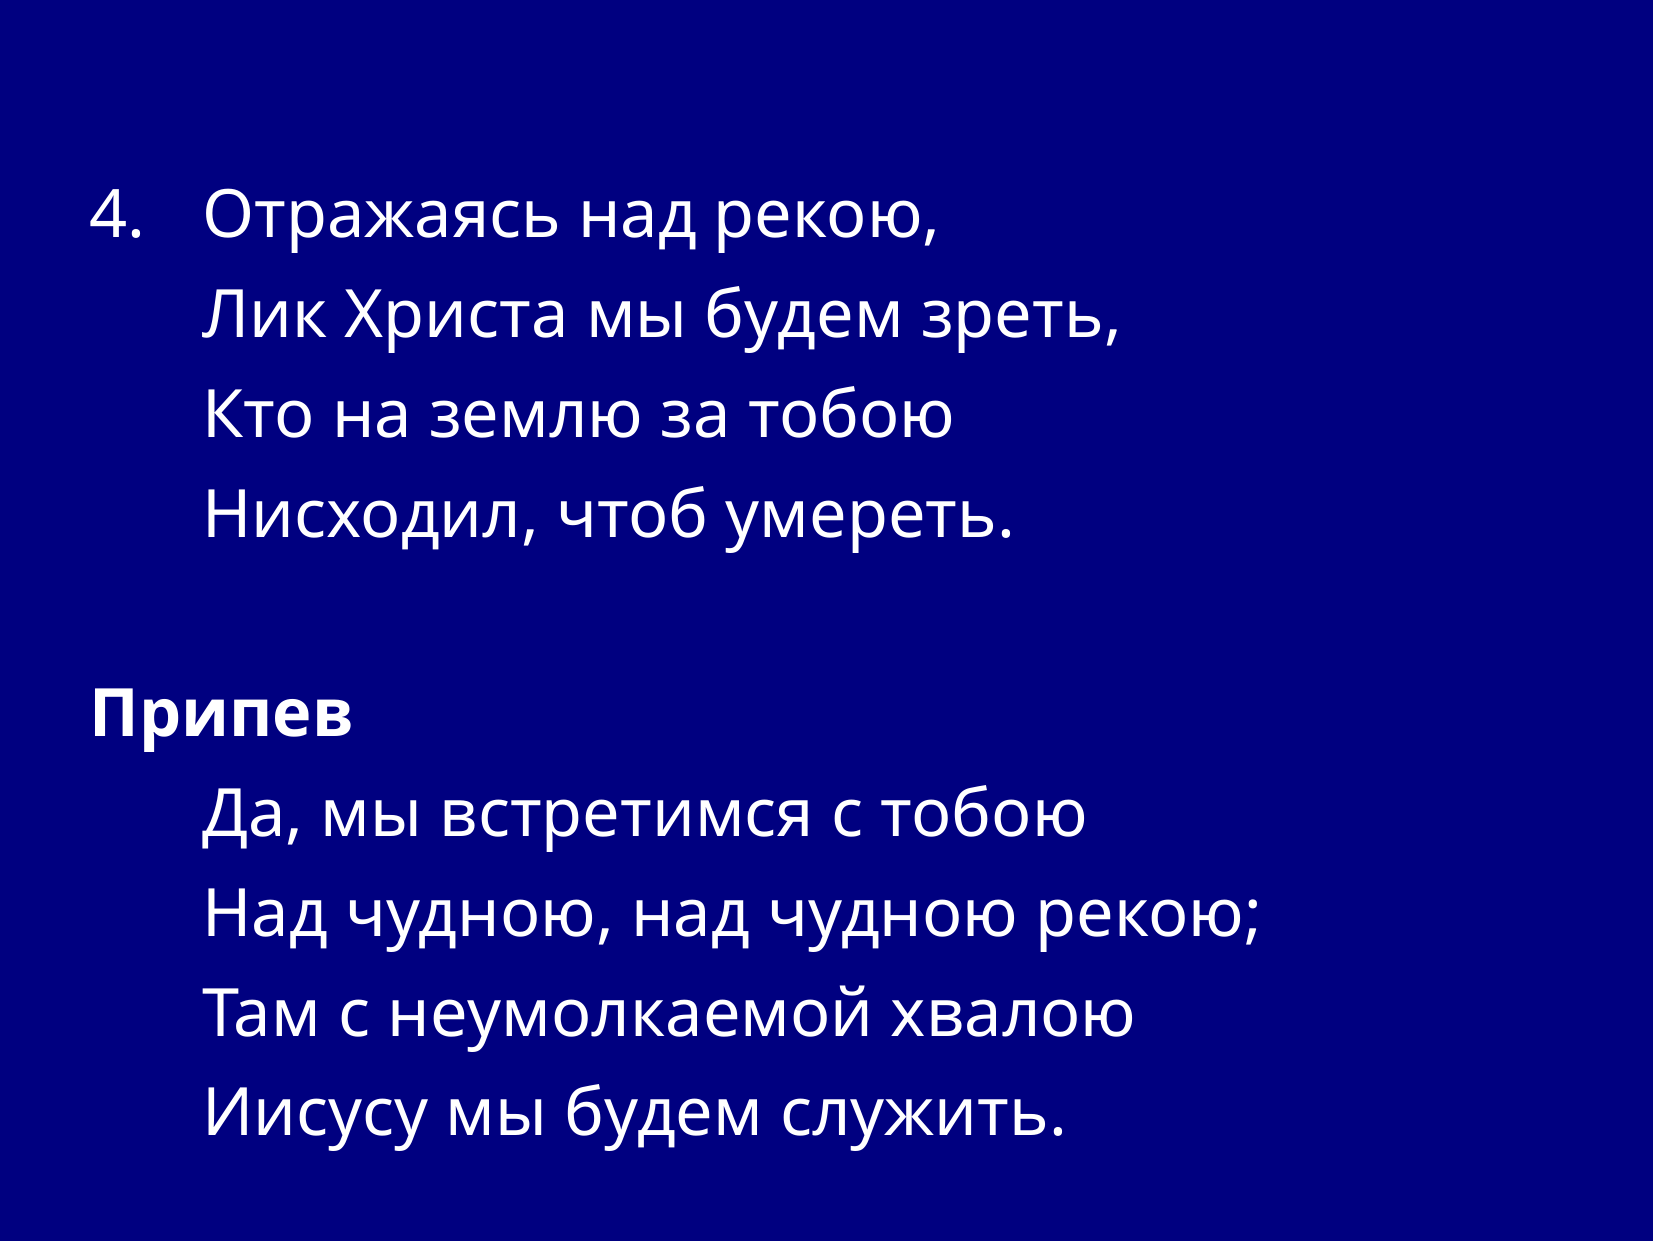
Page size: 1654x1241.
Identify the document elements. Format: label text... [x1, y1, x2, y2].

text_box 4. Отражаясь над рекою, Лик Христа мы будем зреть, Кто на землю за тобою Нисходил, чтоб умереть. Припев Да, мы встретимся с тобою Над чудною, над чудною рекою; Там с неумолкаемой хвалою Иисусу мы будем служить. [75, 150, 1576, 1163]
